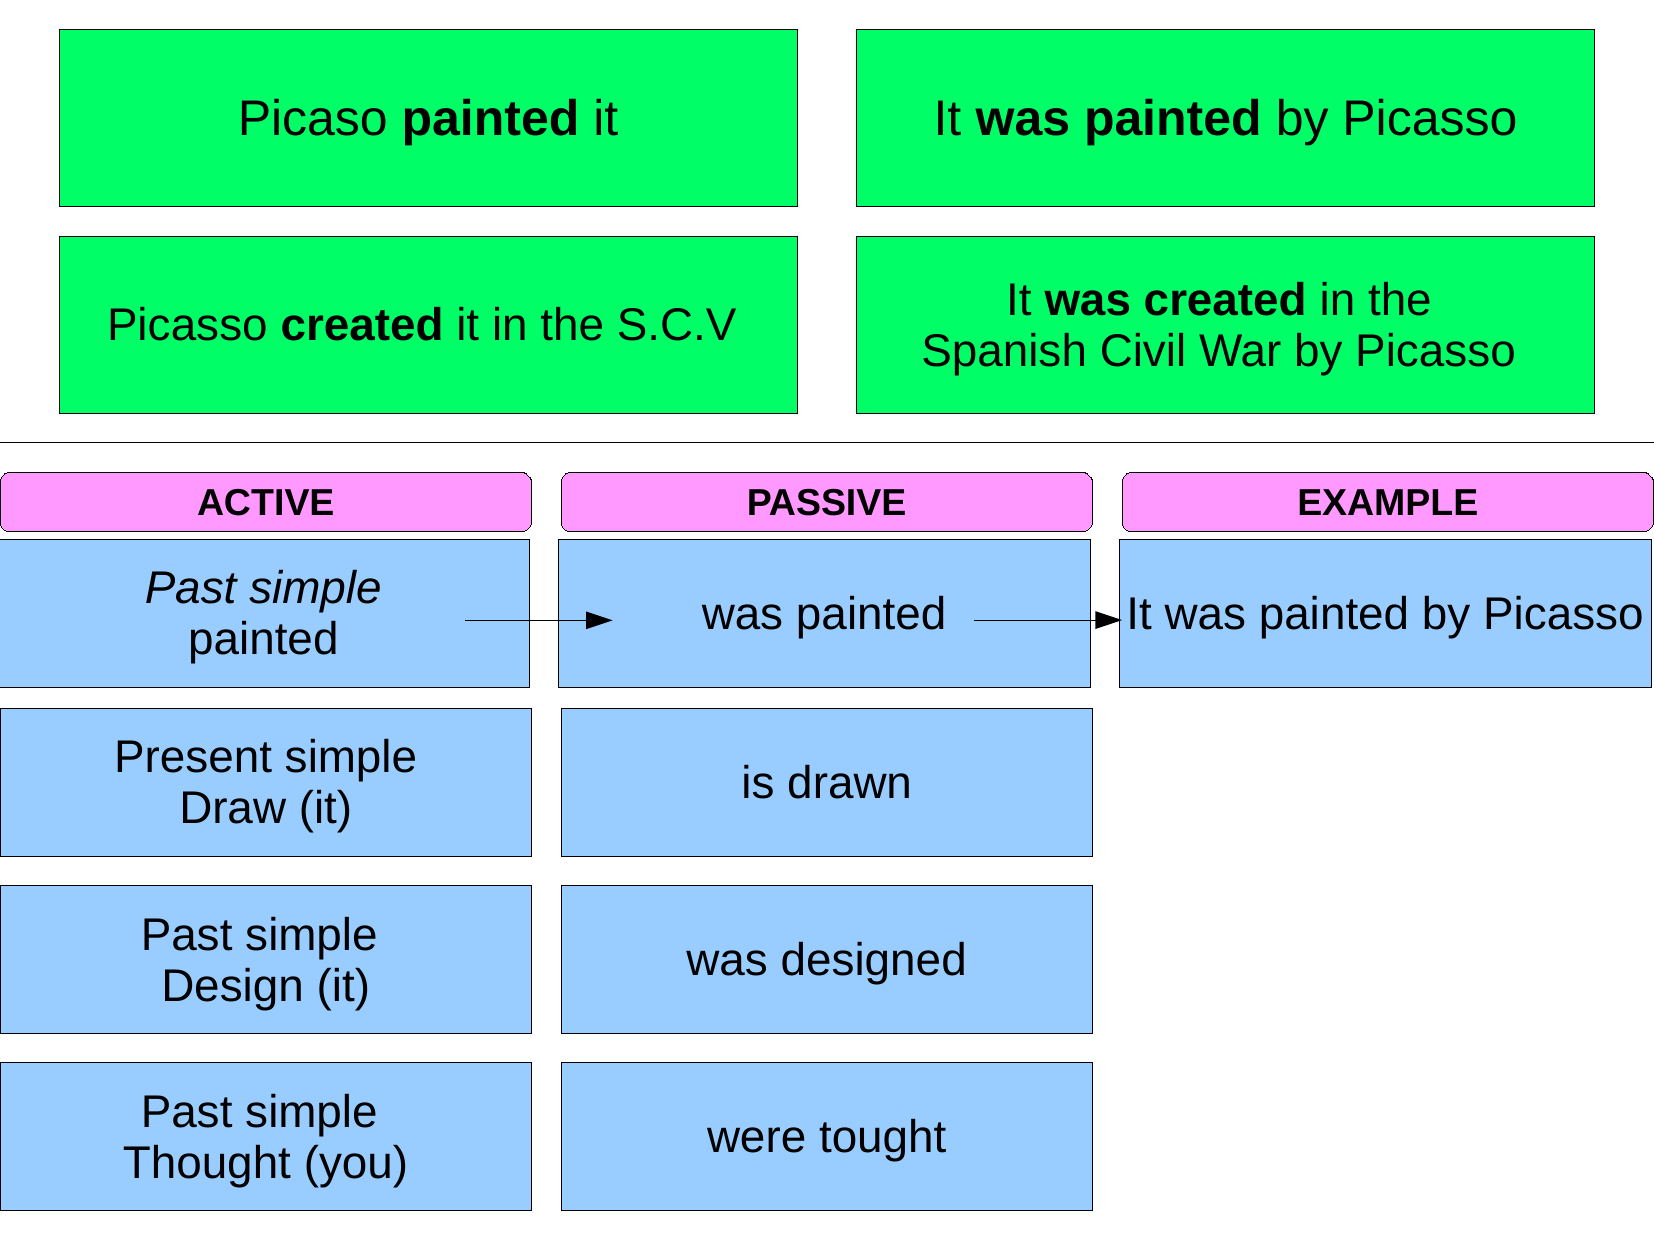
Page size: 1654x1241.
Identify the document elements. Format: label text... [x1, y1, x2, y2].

text_box PASSIVE [561, 472, 1093, 532]
text_box Past simple Design (it) [0, 885, 532, 1034]
text_box It was painted by Picasso [856, 29, 1595, 207]
text_box It was created in the Spanish Civil War by Picasso [856, 236, 1595, 414]
text_box is drawn [561, 708, 1093, 857]
text_box Picasso created it in the S.C.V [59, 236, 798, 414]
text_box Past simple painted [0, 539, 530, 688]
text_box was painted [558, 539, 1091, 688]
text_box ACTIVE [0, 472, 532, 532]
text_box EXAMPLE [1122, 472, 1654, 532]
text_box were tought [561, 1062, 1093, 1211]
text_box Present simple Draw (it) [0, 708, 532, 857]
text_box Picaso painted it [59, 29, 798, 207]
text_box Past simple Thought (you) [0, 1062, 532, 1211]
text_box It was painted by Picasso [1119, 539, 1652, 688]
text_box was designed [561, 885, 1093, 1034]
